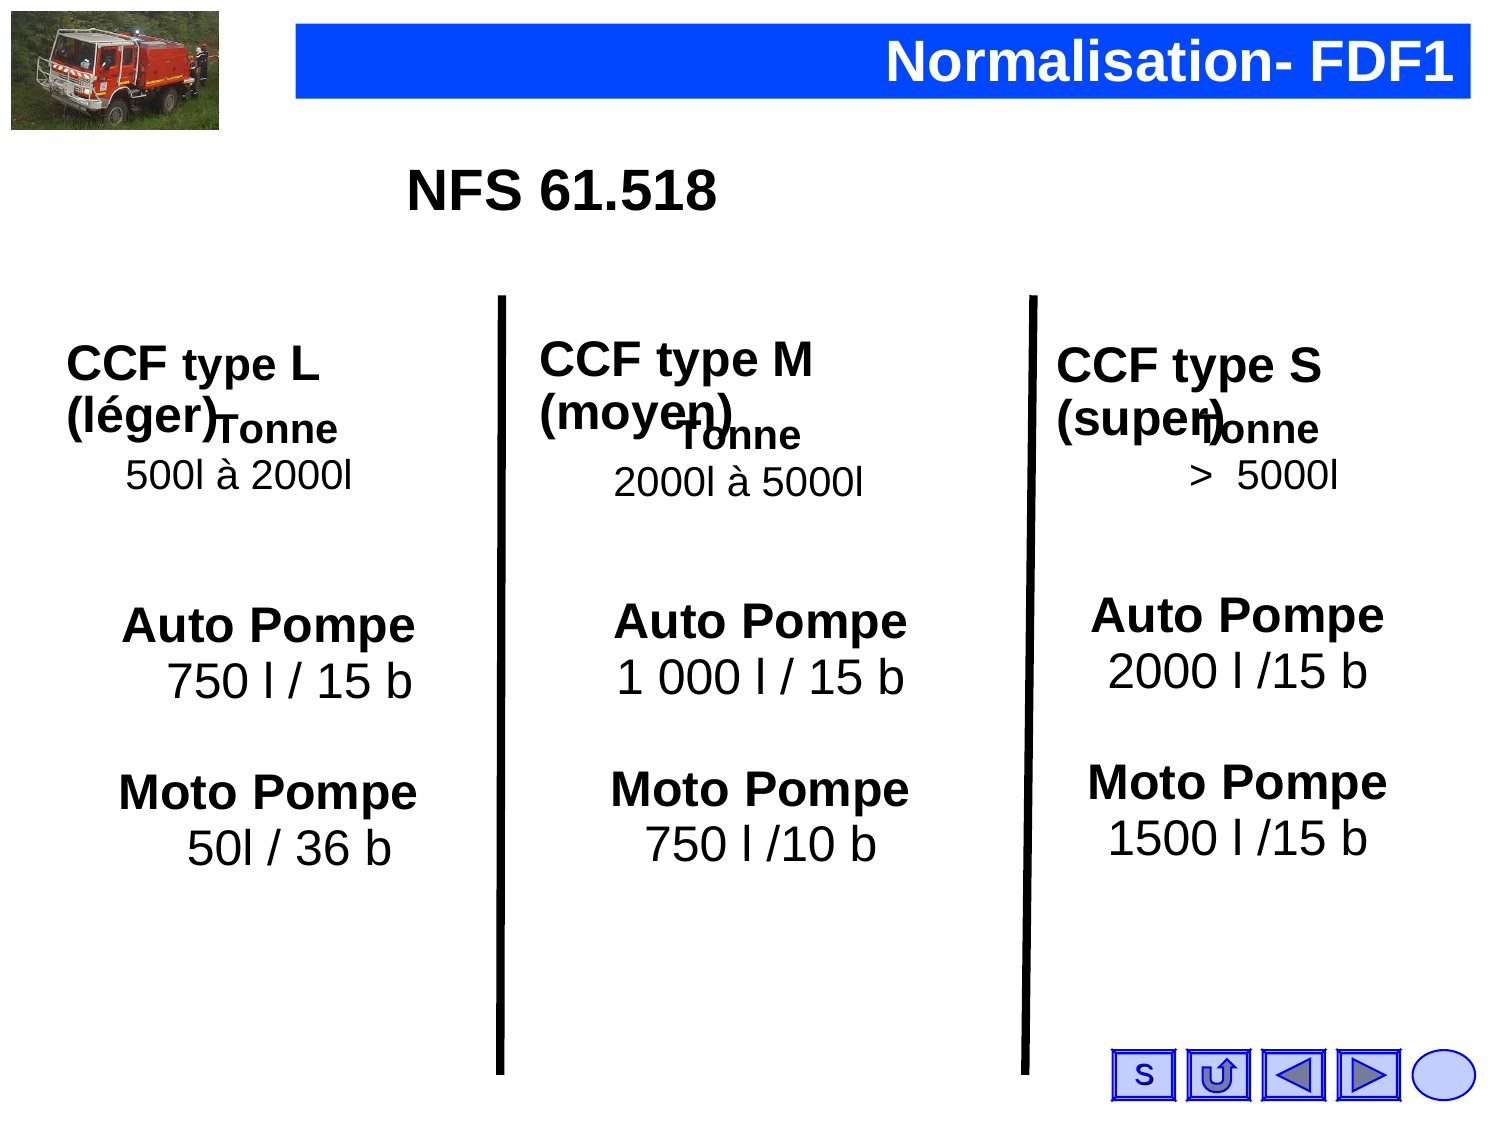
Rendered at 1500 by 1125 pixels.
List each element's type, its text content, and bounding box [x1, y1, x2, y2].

text_box Auto Pompe 2000 l /15 b Moto Pompe 1500 l /15 b [1072, 582, 1404, 930]
text_box CCF type M (moyen) [524, 326, 1038, 449]
text_box Normalisation- FDF1 [295, 23, 1471, 99]
text_box Auto Pompe 750 l / 15 b Moto Pompe 50l / 36 b [103, 592, 434, 996]
text_box CCF type S (super) [1041, 332, 1500, 455]
text_box CCF type L (léger) [50, 330, 503, 452]
text_box Tonne 500l à 2000l [36, 400, 442, 507]
text_box [1412, 1050, 1476, 1101]
text_box Auto Pompe 1 000 l / 15 b Moto Pompe 750 l /10 b [595, 588, 927, 936]
picture [11, 11, 219, 130]
text_box Tonne 2000l à 5000l [598, 406, 880, 560]
text_box NFS 61.518 [375, 153, 734, 231]
text_box Tonne > 5000l [1116, 400, 1355, 553]
